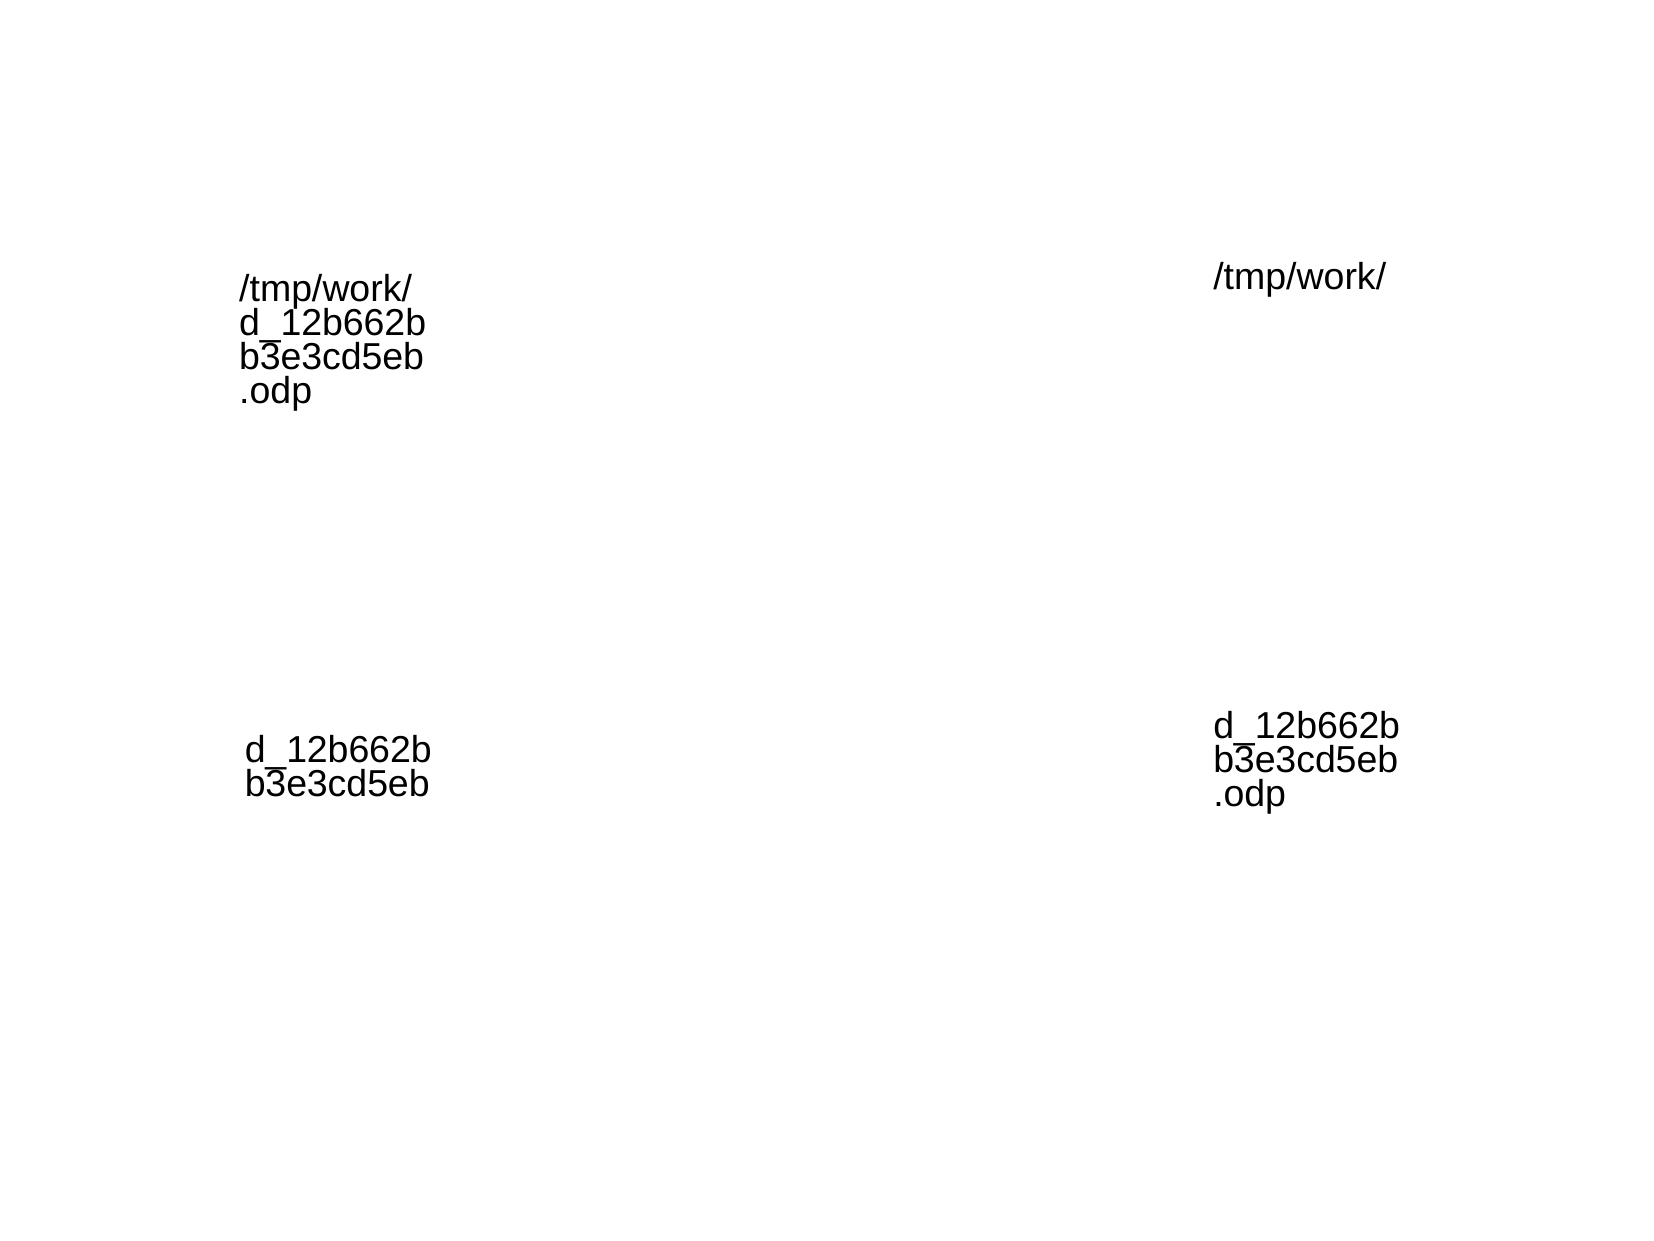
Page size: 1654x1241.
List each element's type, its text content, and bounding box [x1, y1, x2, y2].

text_box Untitled1 [1198, 248, 1418, 319]
text_box Untitled1 [230, 720, 449, 792]
text_box Untitled1 [1198, 696, 1418, 768]
text_box Untitled1 [224, 260, 444, 331]
